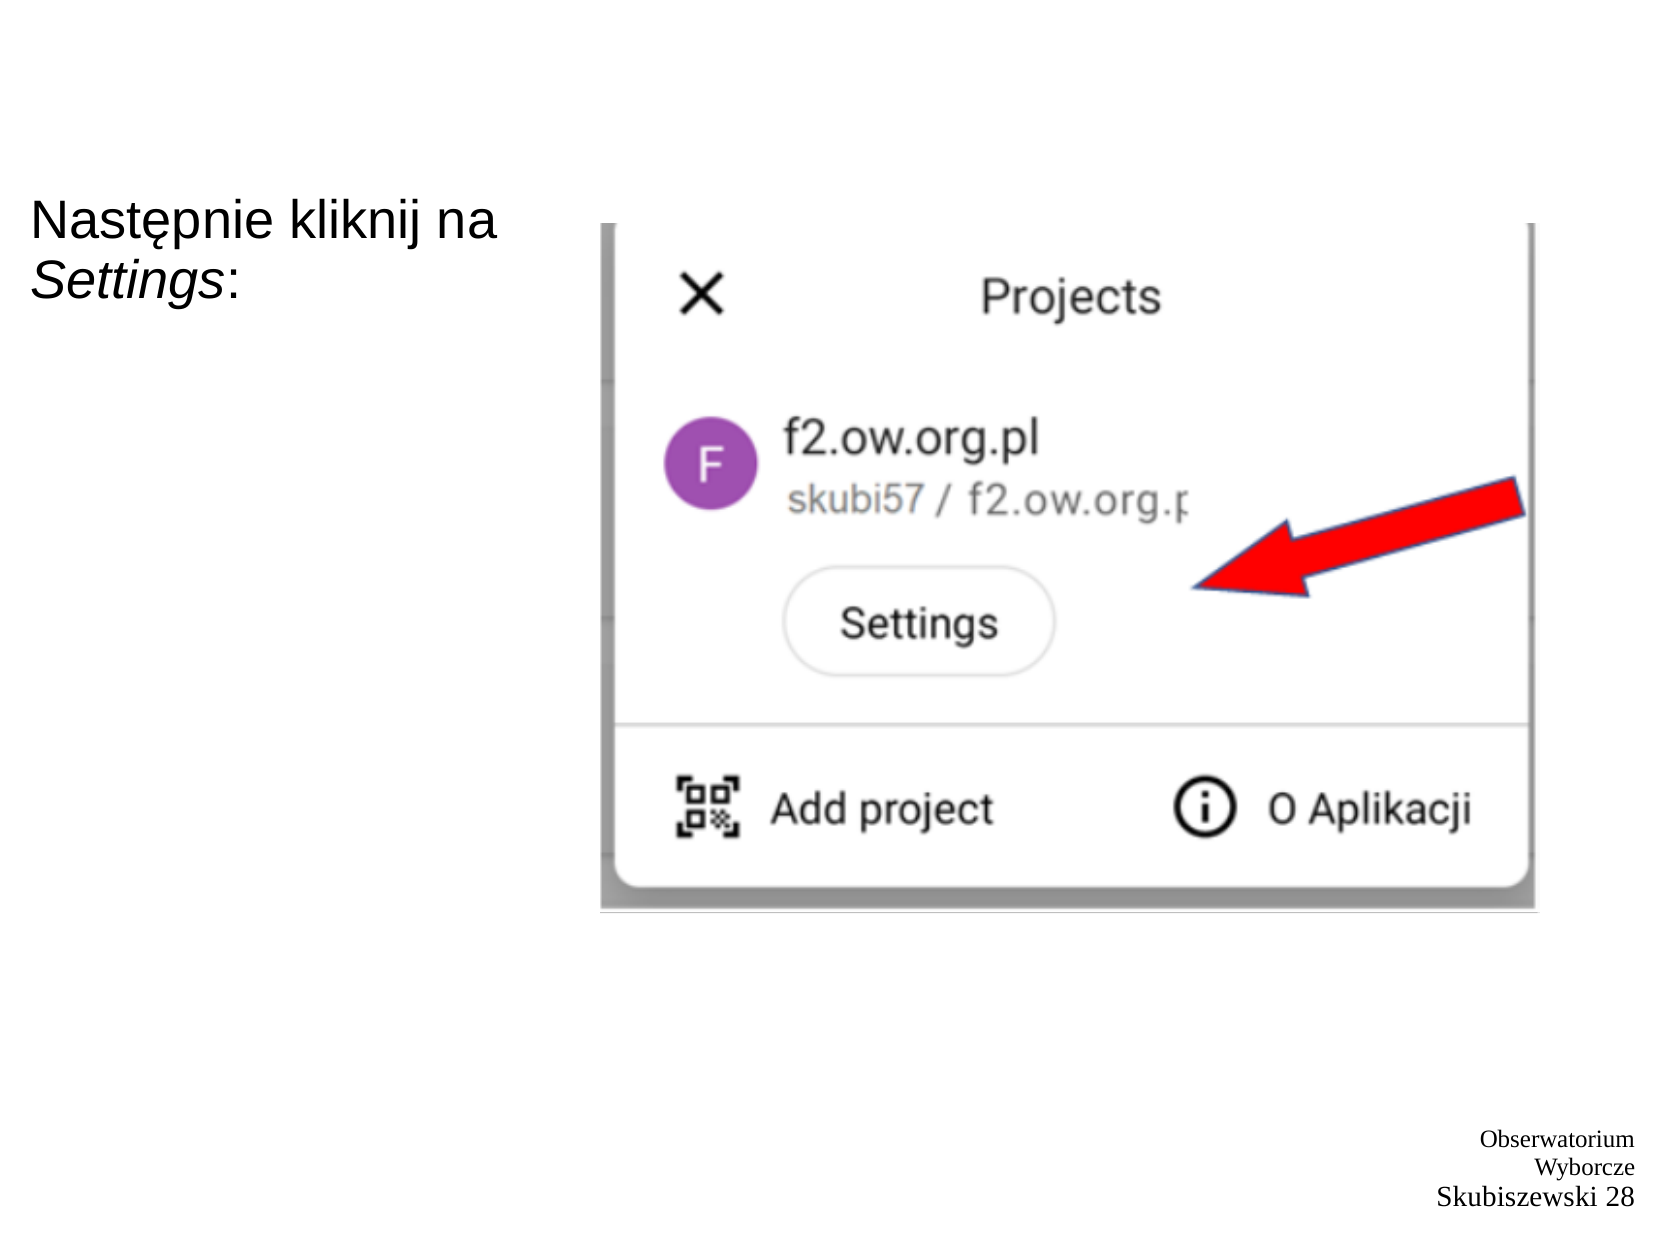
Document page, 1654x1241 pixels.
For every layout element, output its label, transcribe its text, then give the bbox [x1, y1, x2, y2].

list Następnie kliknij na Settings: [30, 105, 541, 1081]
picture [600, 223, 1540, 916]
